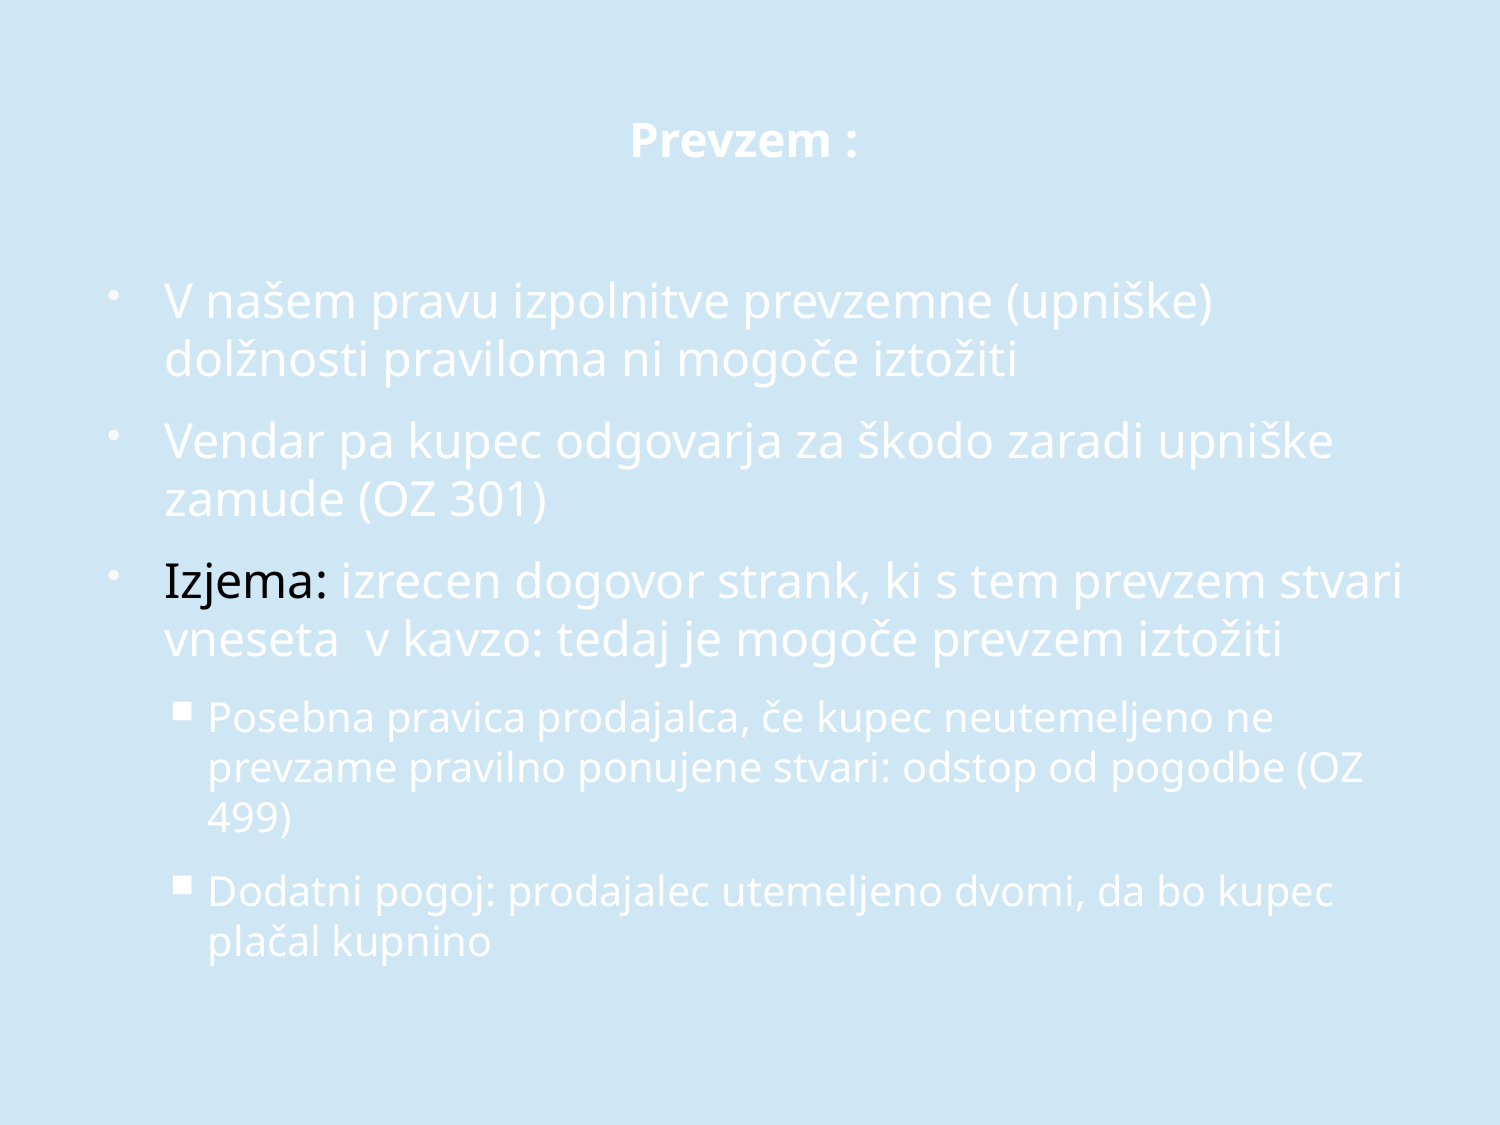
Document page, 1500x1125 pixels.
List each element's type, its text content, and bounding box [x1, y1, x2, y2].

list V našem pravu izpolnitve prevzemne (upniške) dolžnosti praviloma ni mogoče iztožiti Vendar pa kupec odgovarja za škodo zaradi upniške zamude (OZ 301) Izjema: izrecen dogovor strank, ki s tem prevzem stvari vneseta v kavzo: tedaj je mogoče prevzem iztožiti Posebna pravica prodajalca, če kupec neutemeljeno ne prevzame pravilno ponujene stvari: odstop od pogodbe (OZ 499) Dodatni pogoj: prodajalec utemeljeno dvomi, da bo kupec plačal kupnino [75, 262, 1425, 1035]
title Prevzem : [75, 45, 1425, 233]
